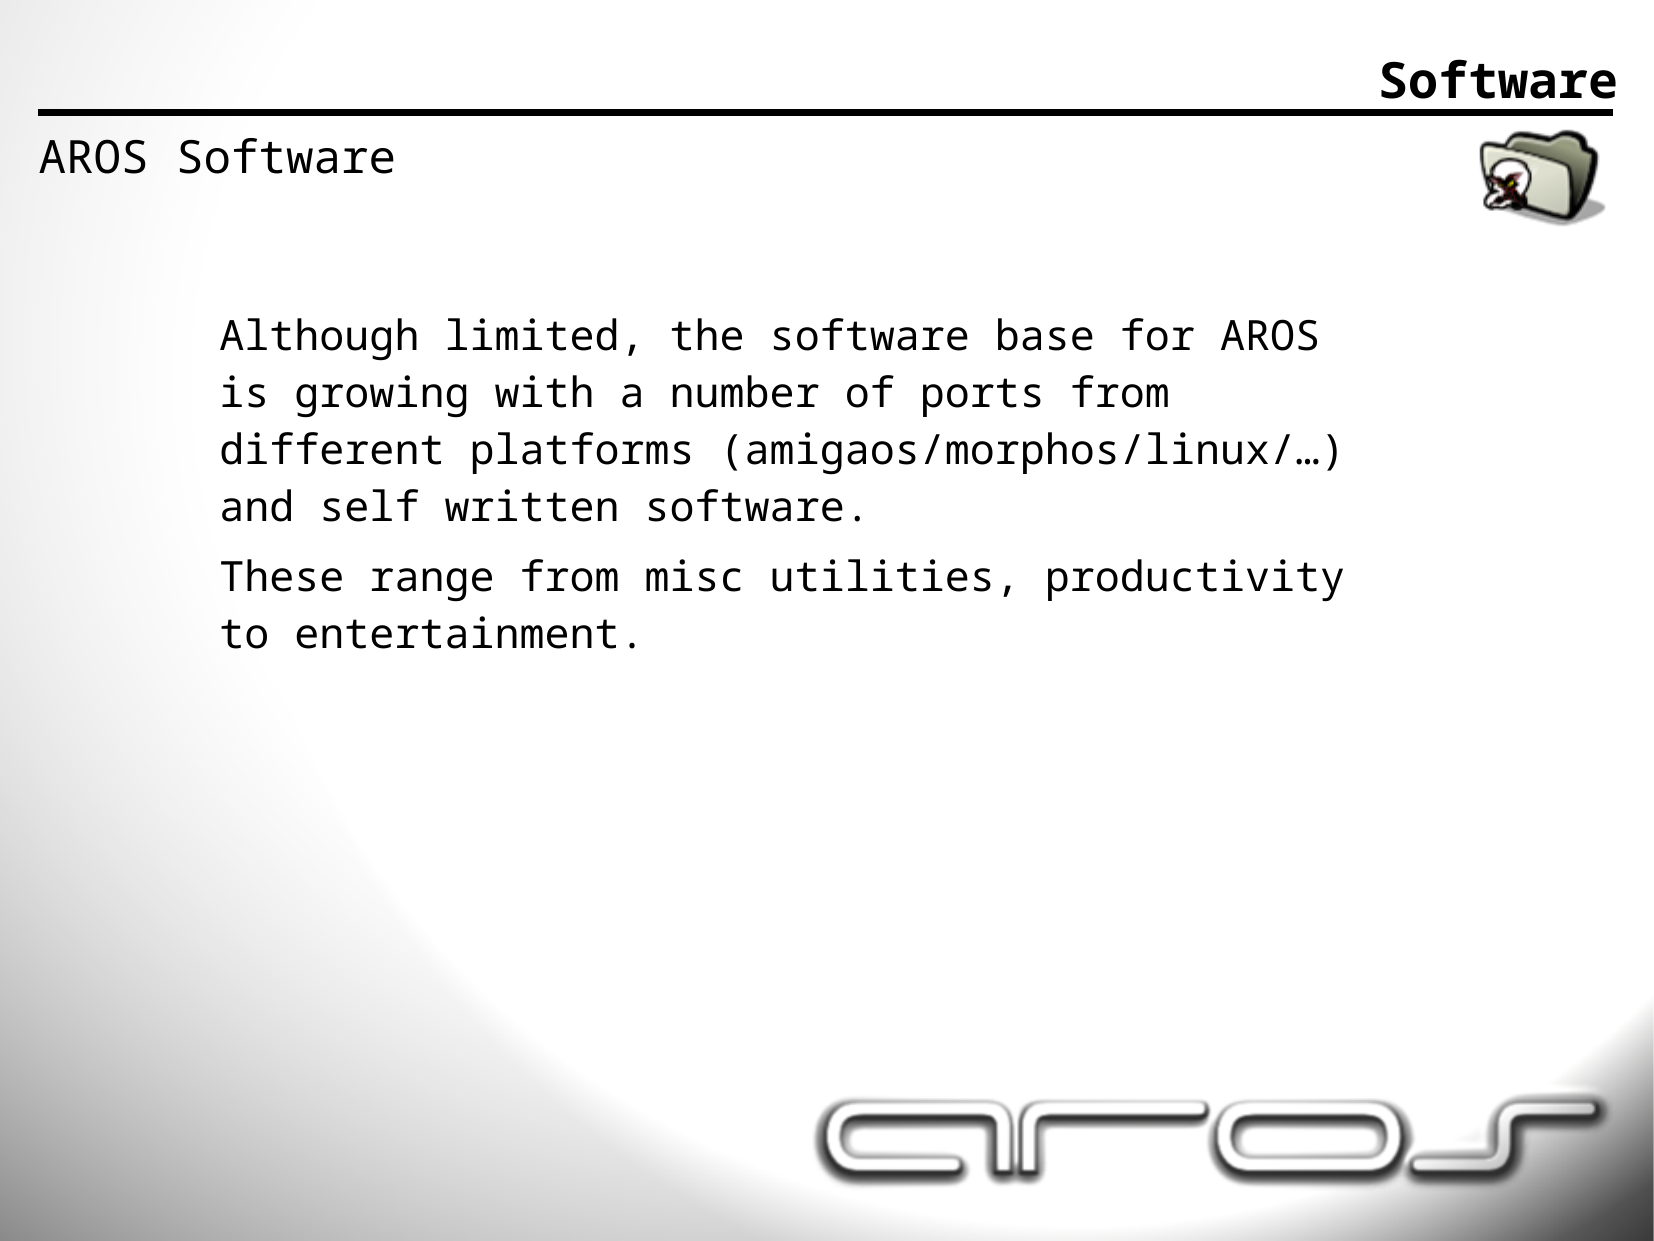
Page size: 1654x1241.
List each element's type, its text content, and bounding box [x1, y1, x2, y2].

picture [0, 0, 1654, 1241]
text_box Although limited, the software base for AROS is growing with a number of ports from different platforms (amigaos/morphos/linux/…) and self written software. These range from misc utilities, productivity to entertainment. [204, 298, 1380, 761]
text_box AROS Software [23, 116, 412, 178]
text_box Software [1363, 37, 1637, 103]
